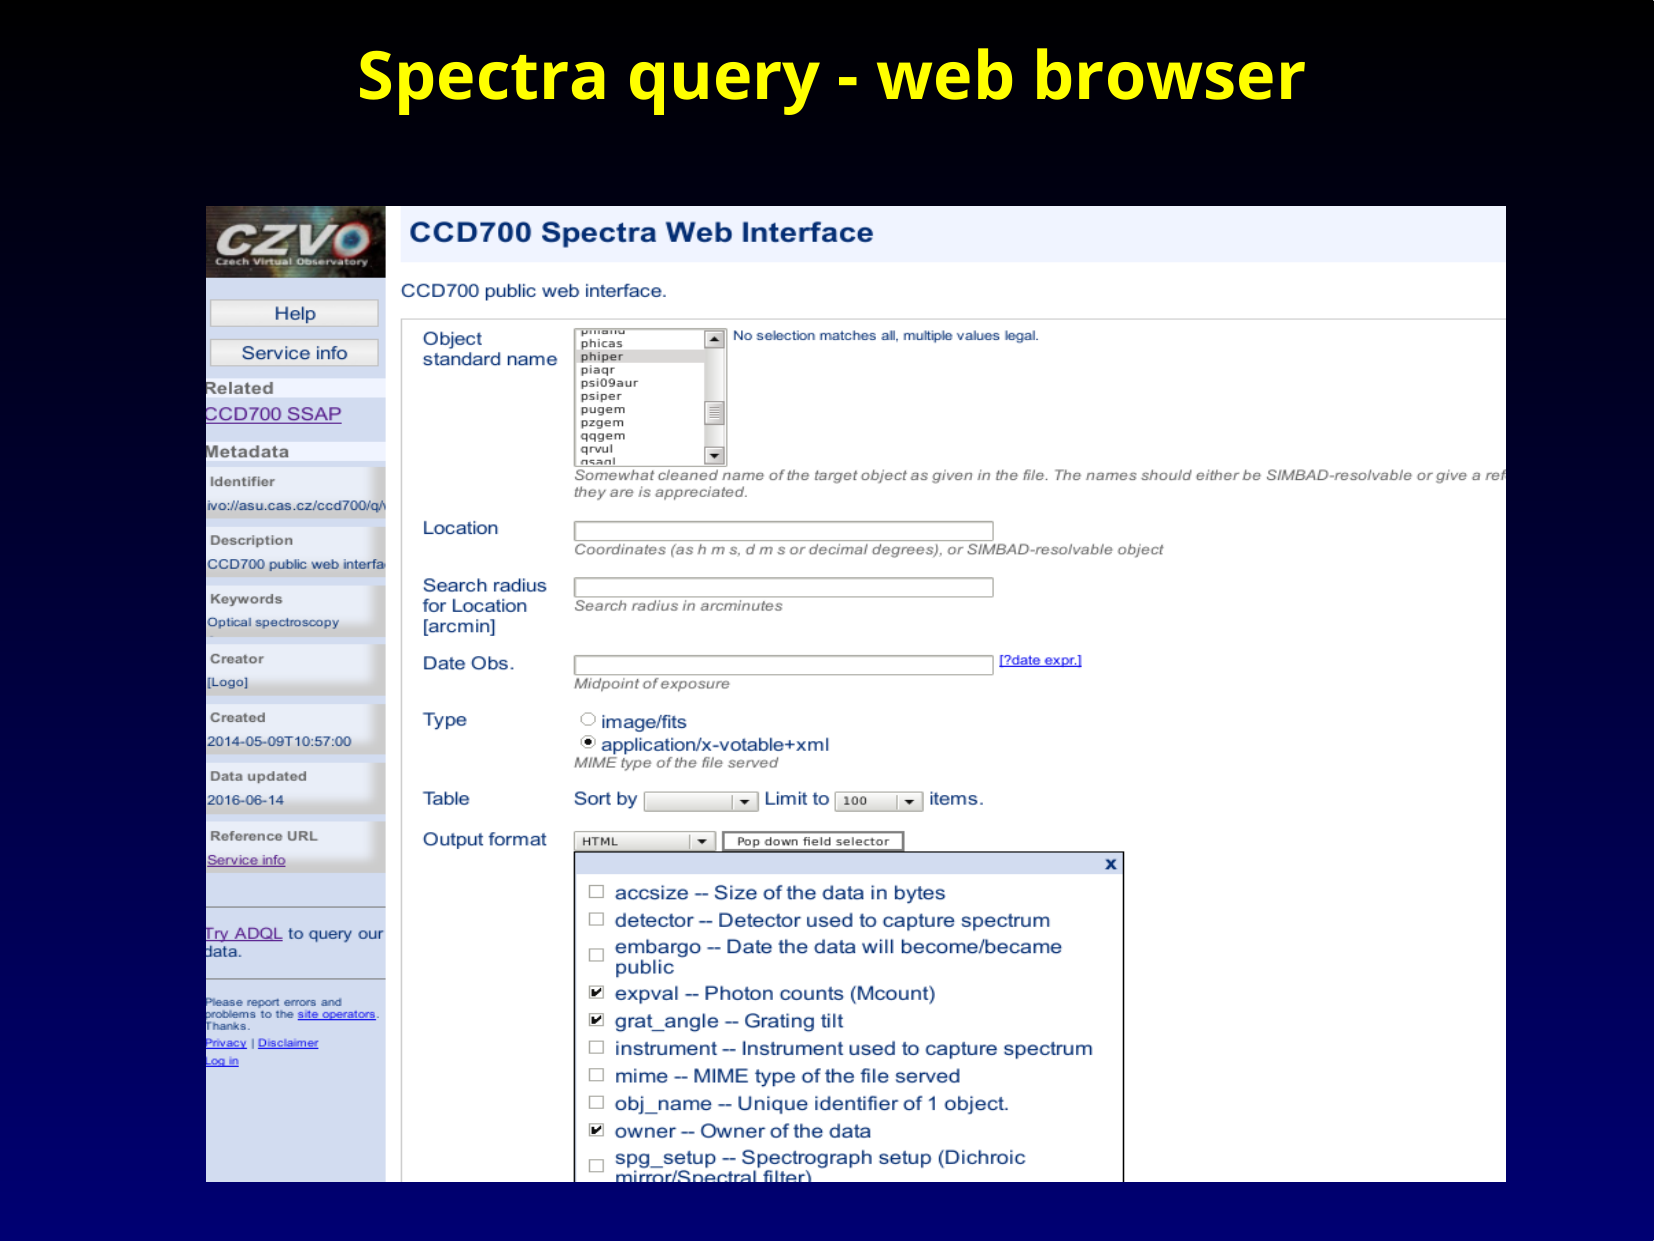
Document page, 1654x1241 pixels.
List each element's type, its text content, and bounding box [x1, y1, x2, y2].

title Spectra query - web browser [88, 29, 1577, 119]
picture [206, 206, 1506, 1182]
list [88, 147, 1577, 1229]
